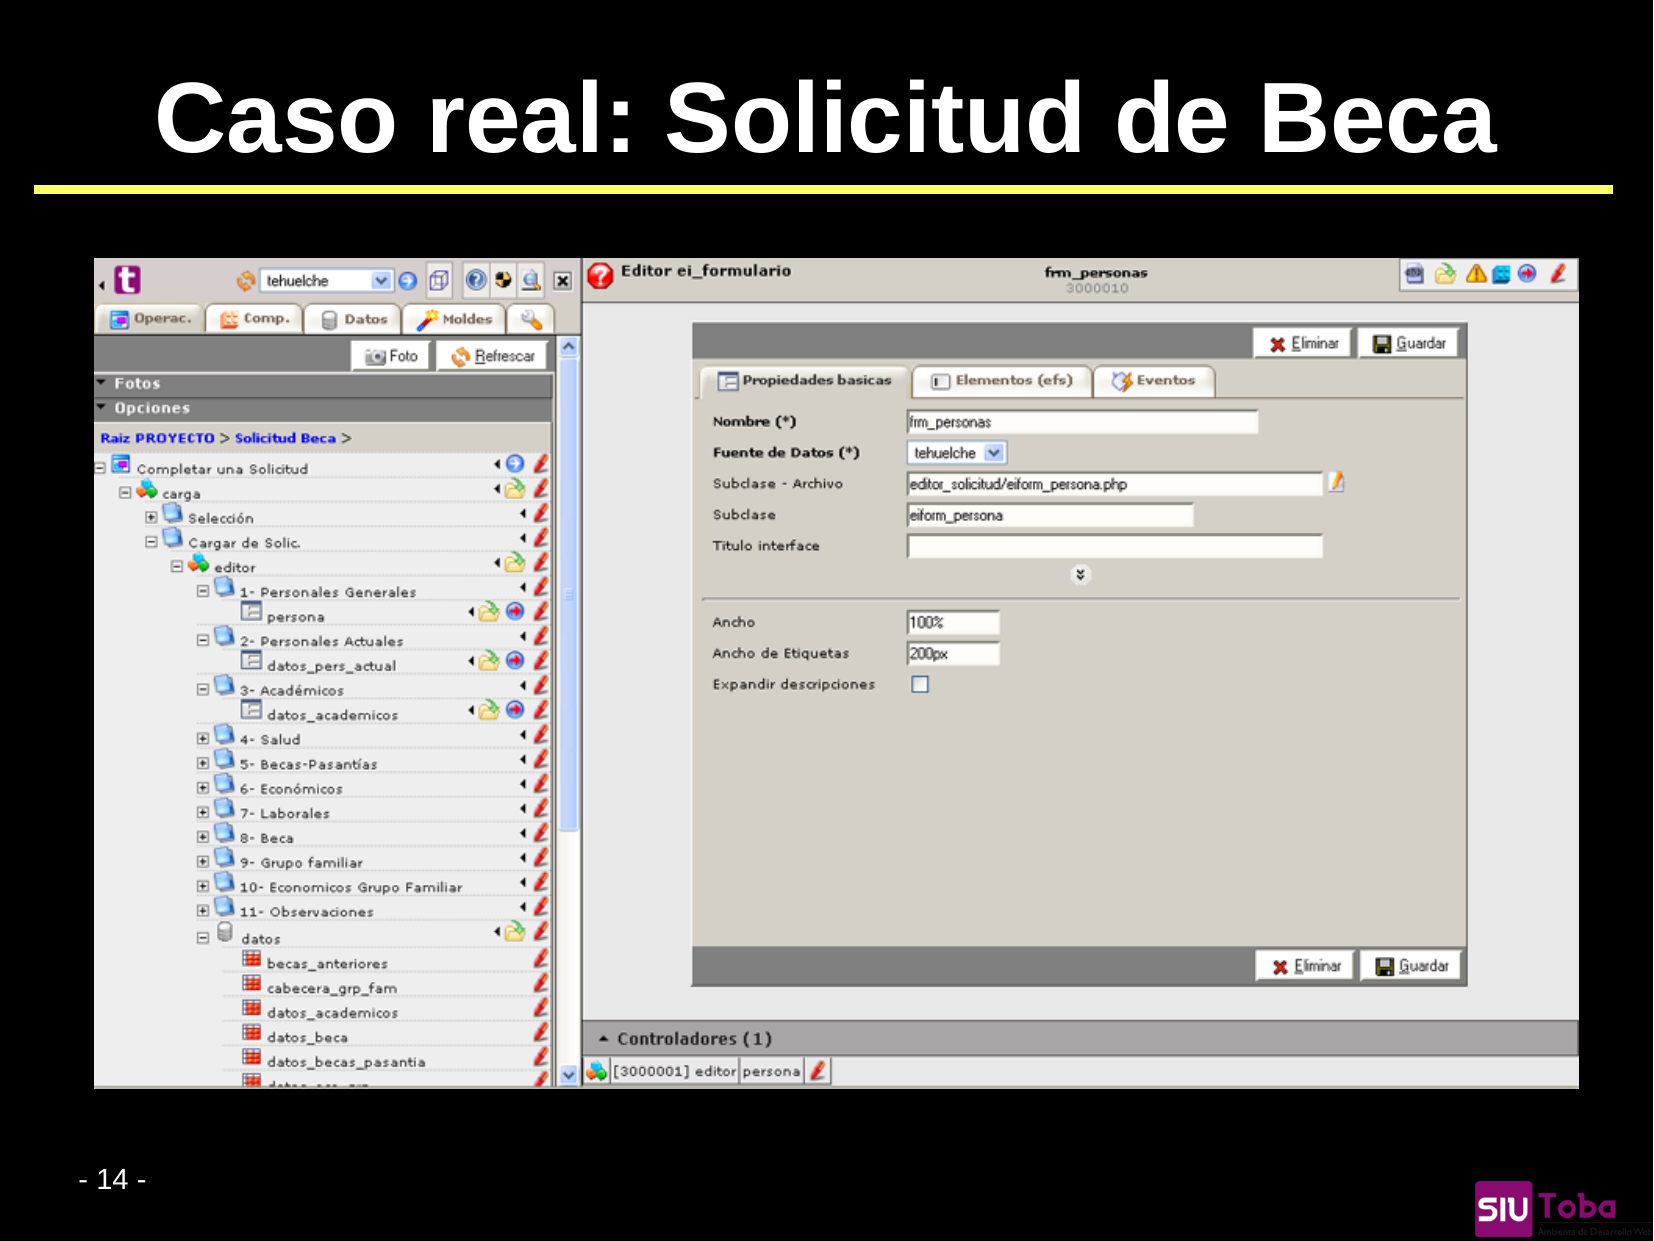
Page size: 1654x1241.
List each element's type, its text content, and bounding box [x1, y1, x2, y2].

picture [94, 258, 1579, 1089]
picture [1475, 1181, 1652, 1237]
title Caso real: Solicitud de Beca [58, 47, 1594, 188]
